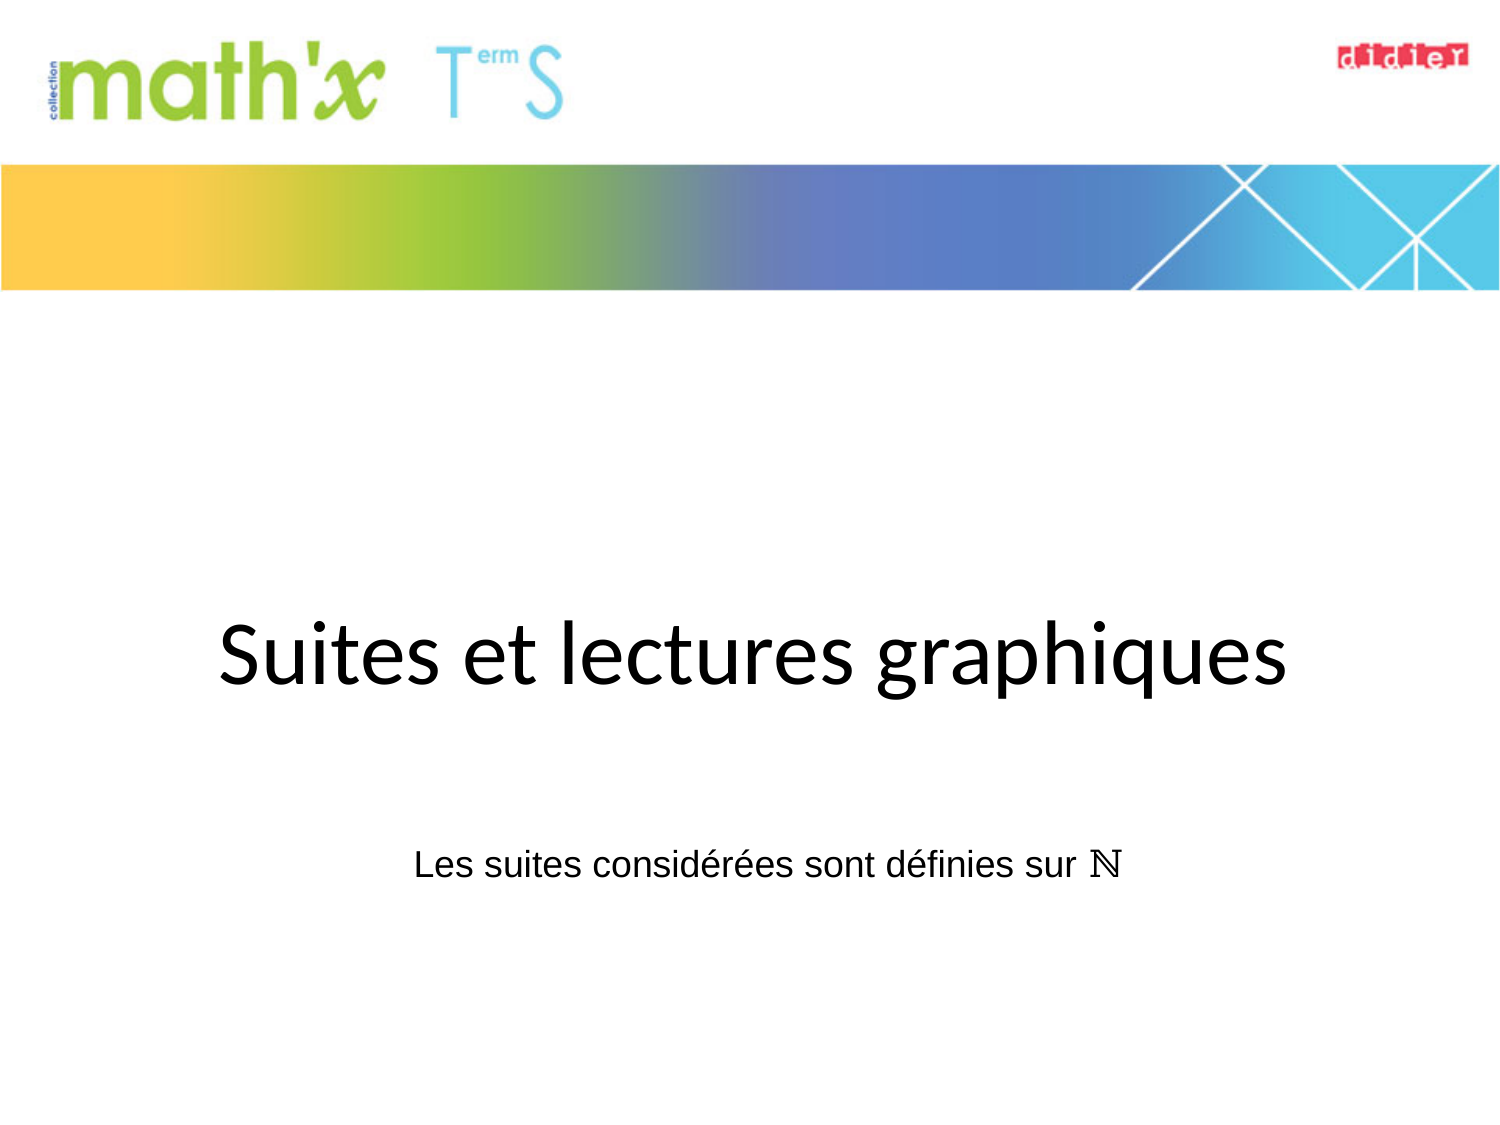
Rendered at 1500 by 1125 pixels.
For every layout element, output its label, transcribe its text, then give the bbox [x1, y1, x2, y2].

title Suites et lectures graphiques [117, 527, 1393, 769]
text_box Les suites considérées sont définies sur ℕ [398, 832, 1130, 893]
picture [0, 0, 1500, 292]
